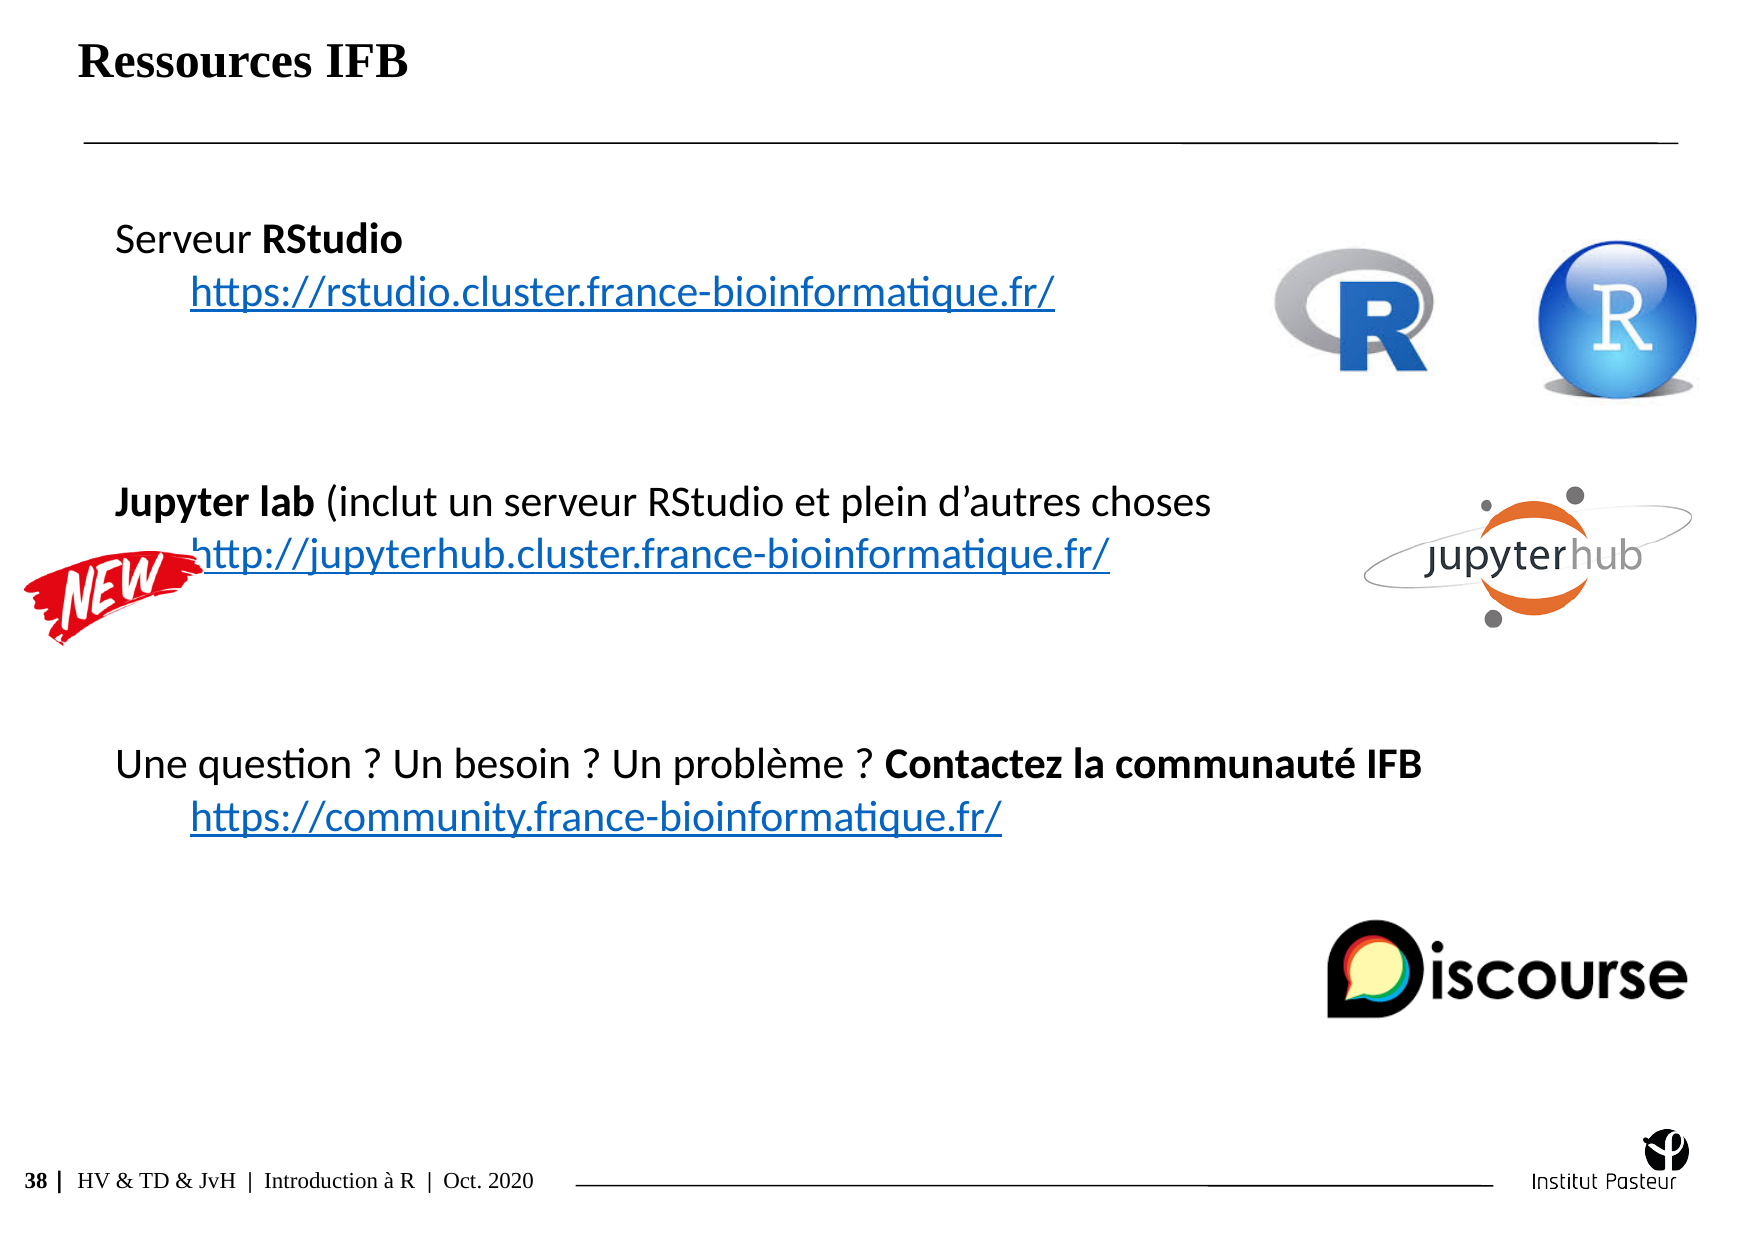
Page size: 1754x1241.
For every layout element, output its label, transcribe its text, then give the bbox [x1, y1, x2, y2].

picture [1533, 1152, 1689, 1189]
picture [24, 551, 204, 646]
picture [1313, 885, 1702, 1053]
list Serveur RStudio https://rstudio.cluster.france-bioinformatique.fr/ Jupyter lab (inclut un serveur RStudio et plein d’autres choses http://jupyterhub.cluster.france-bioinformatique.fr/ Une question ? Un besoin ? Un problème ? Contactez la communauté IFB https://community.france-bioinformatique.fr/ [62, 194, 1692, 1152]
picture [1268, 239, 1721, 406]
picture [1363, 486, 1692, 628]
title Ressources IFB [62, 2, 1692, 114]
